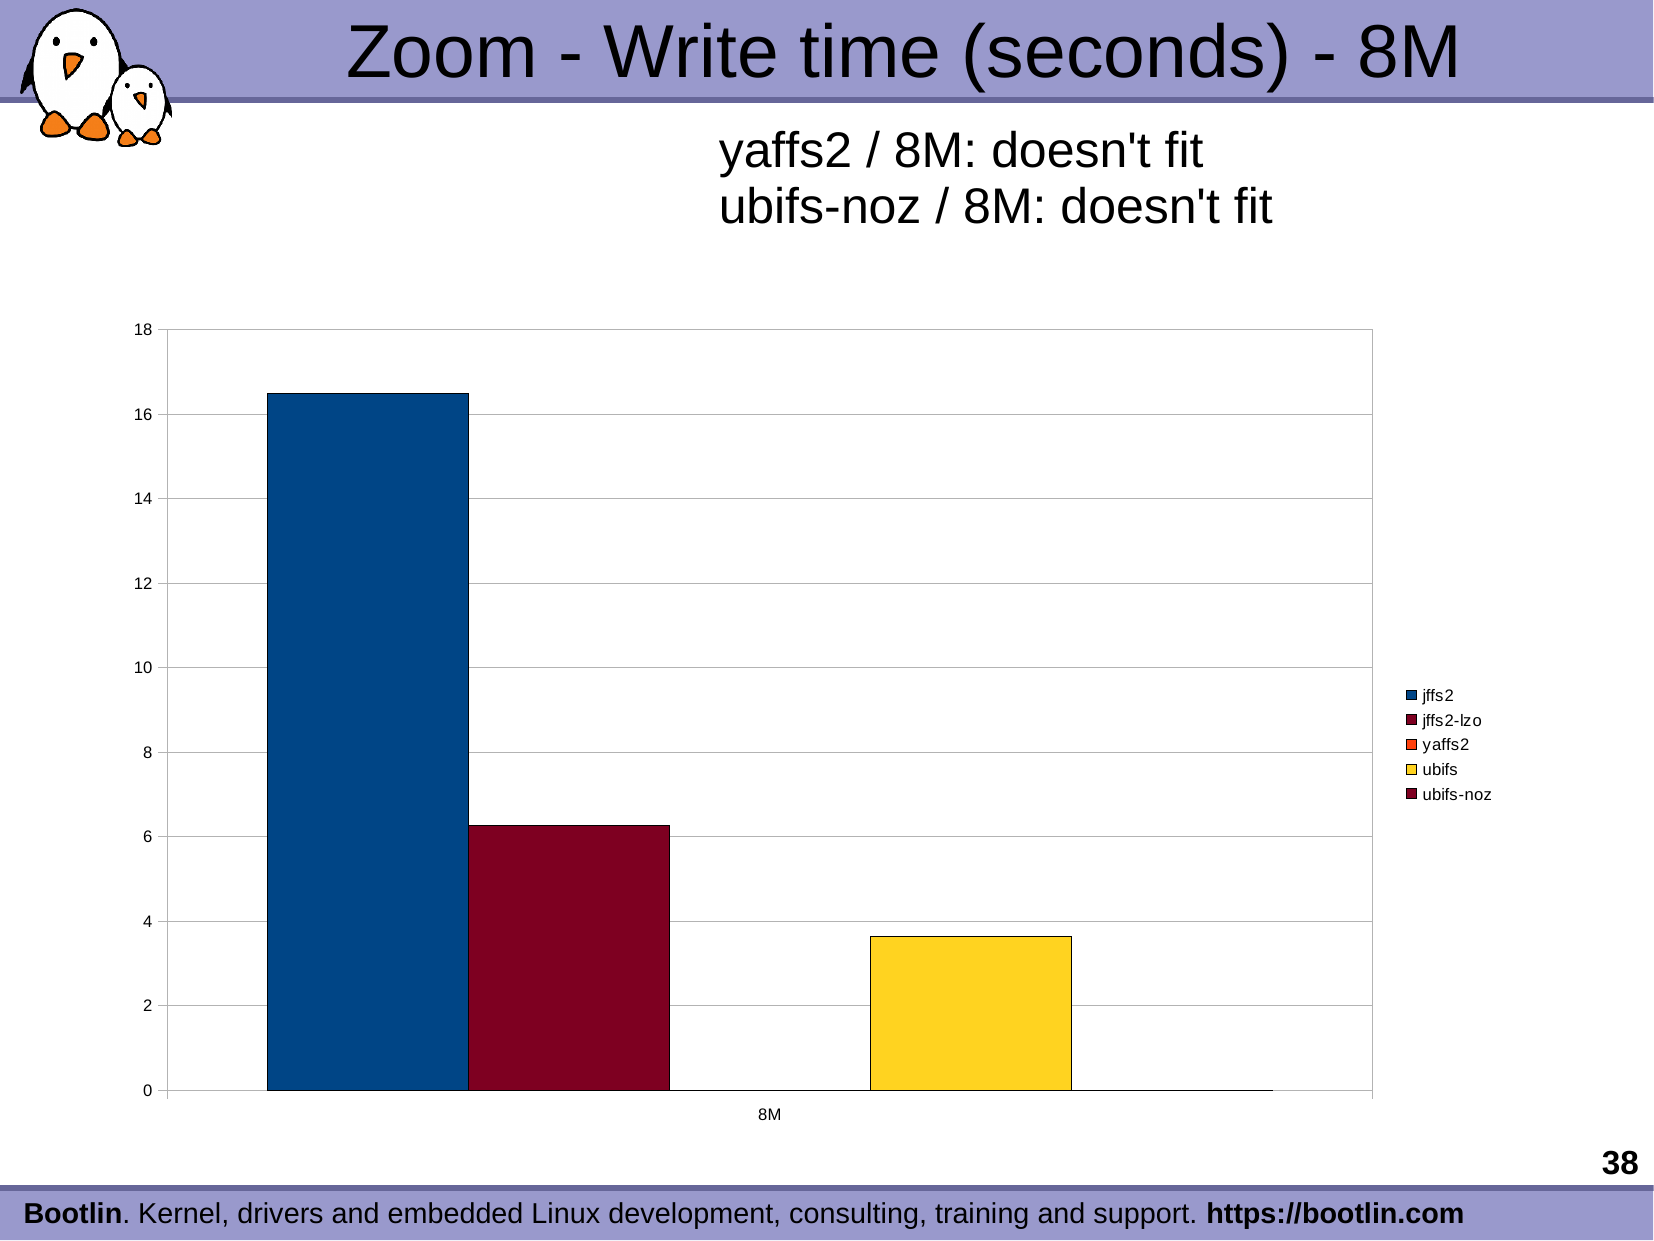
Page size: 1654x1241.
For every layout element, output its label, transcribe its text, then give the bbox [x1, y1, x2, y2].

chart [105, 304, 1518, 1155]
picture [20, 8, 172, 147]
title Zoom - Write time (seconds) - 8M [178, 5, 1631, 97]
text_box yaffs2 / 8M: doesn't fit ubifs-noz / 8M: doesn't fit [718, 122, 1471, 247]
